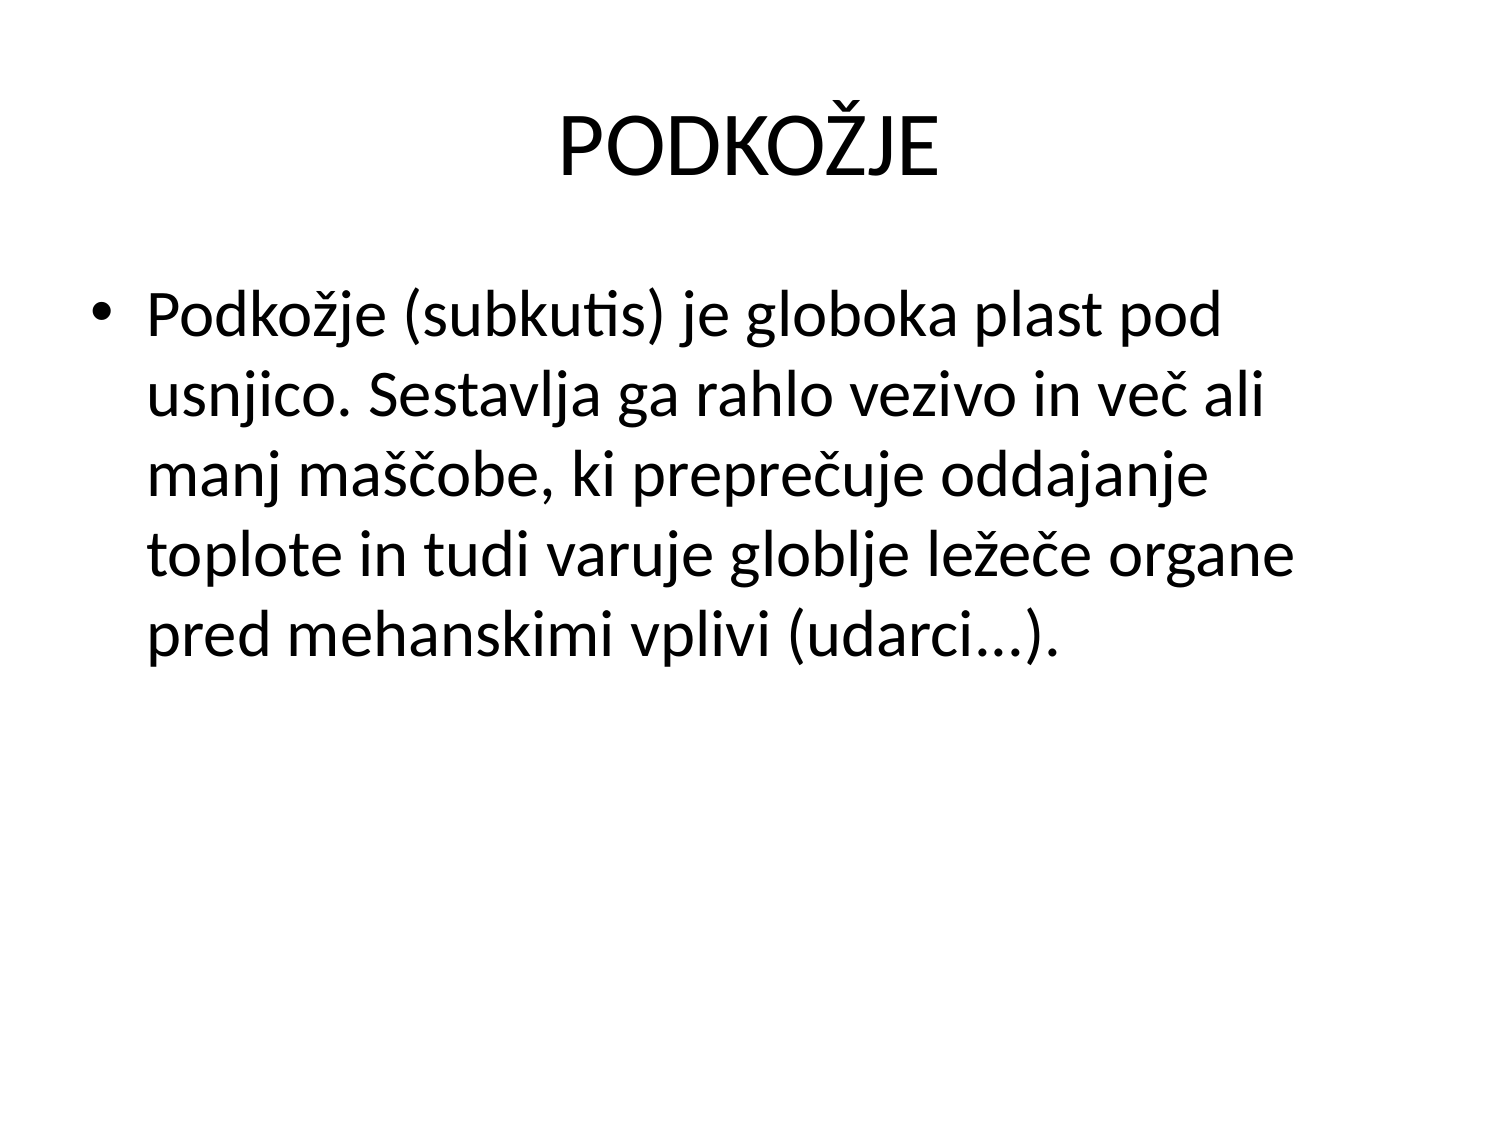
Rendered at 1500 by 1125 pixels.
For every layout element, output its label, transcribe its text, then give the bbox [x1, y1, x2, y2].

list Podkožje (subkutis) je globoka plast pod usnjico. Sestavlja ga rahlo vezivo in več ali manj maščobe, ki preprečuje oddajanje toplote in tudi varuje globlje ležeče organe pred mehanskimi vplivi (udarci...). [75, 262, 1425, 1005]
title PODKOŽJE [75, 45, 1425, 233]
